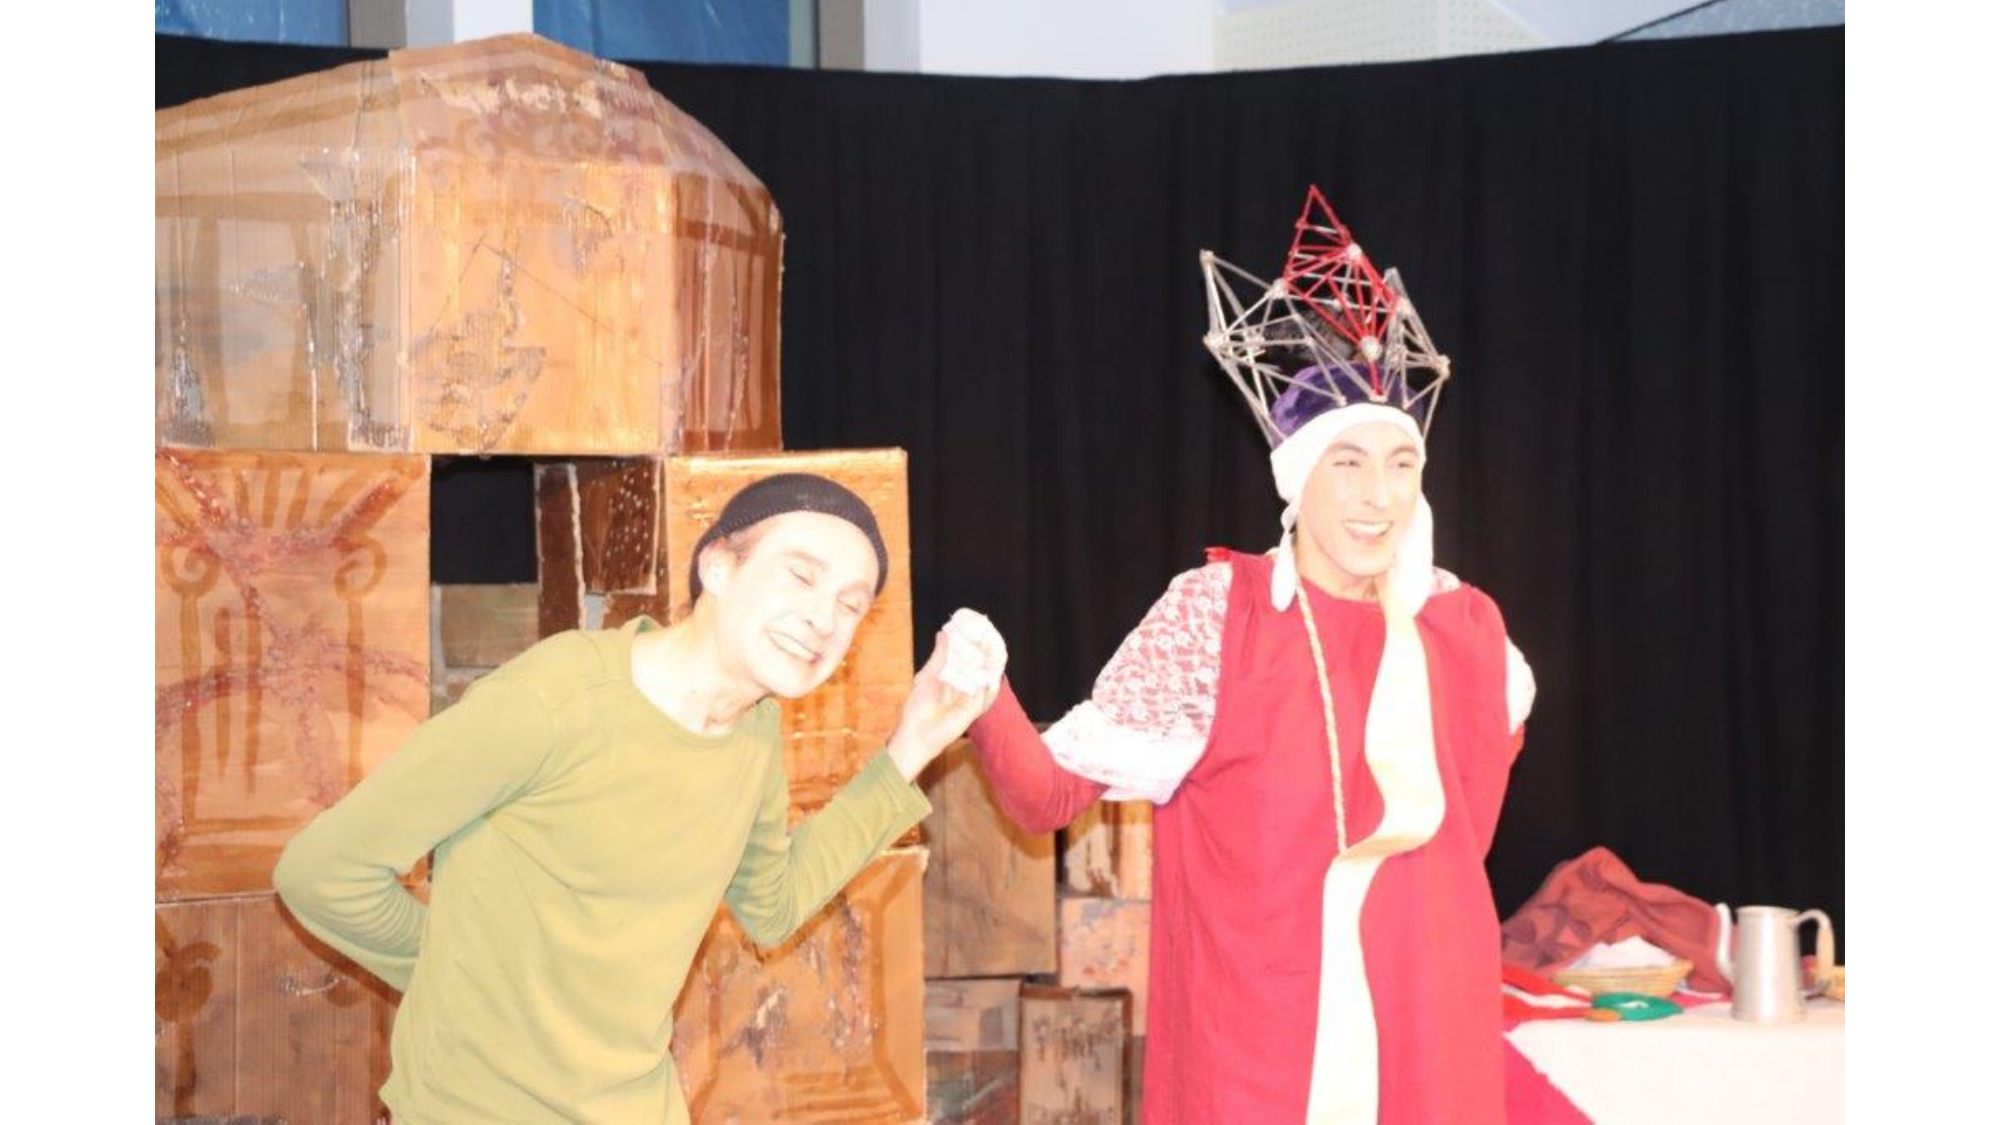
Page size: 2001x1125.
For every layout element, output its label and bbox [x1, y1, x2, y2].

picture [155, 0, 1845, 1125]
